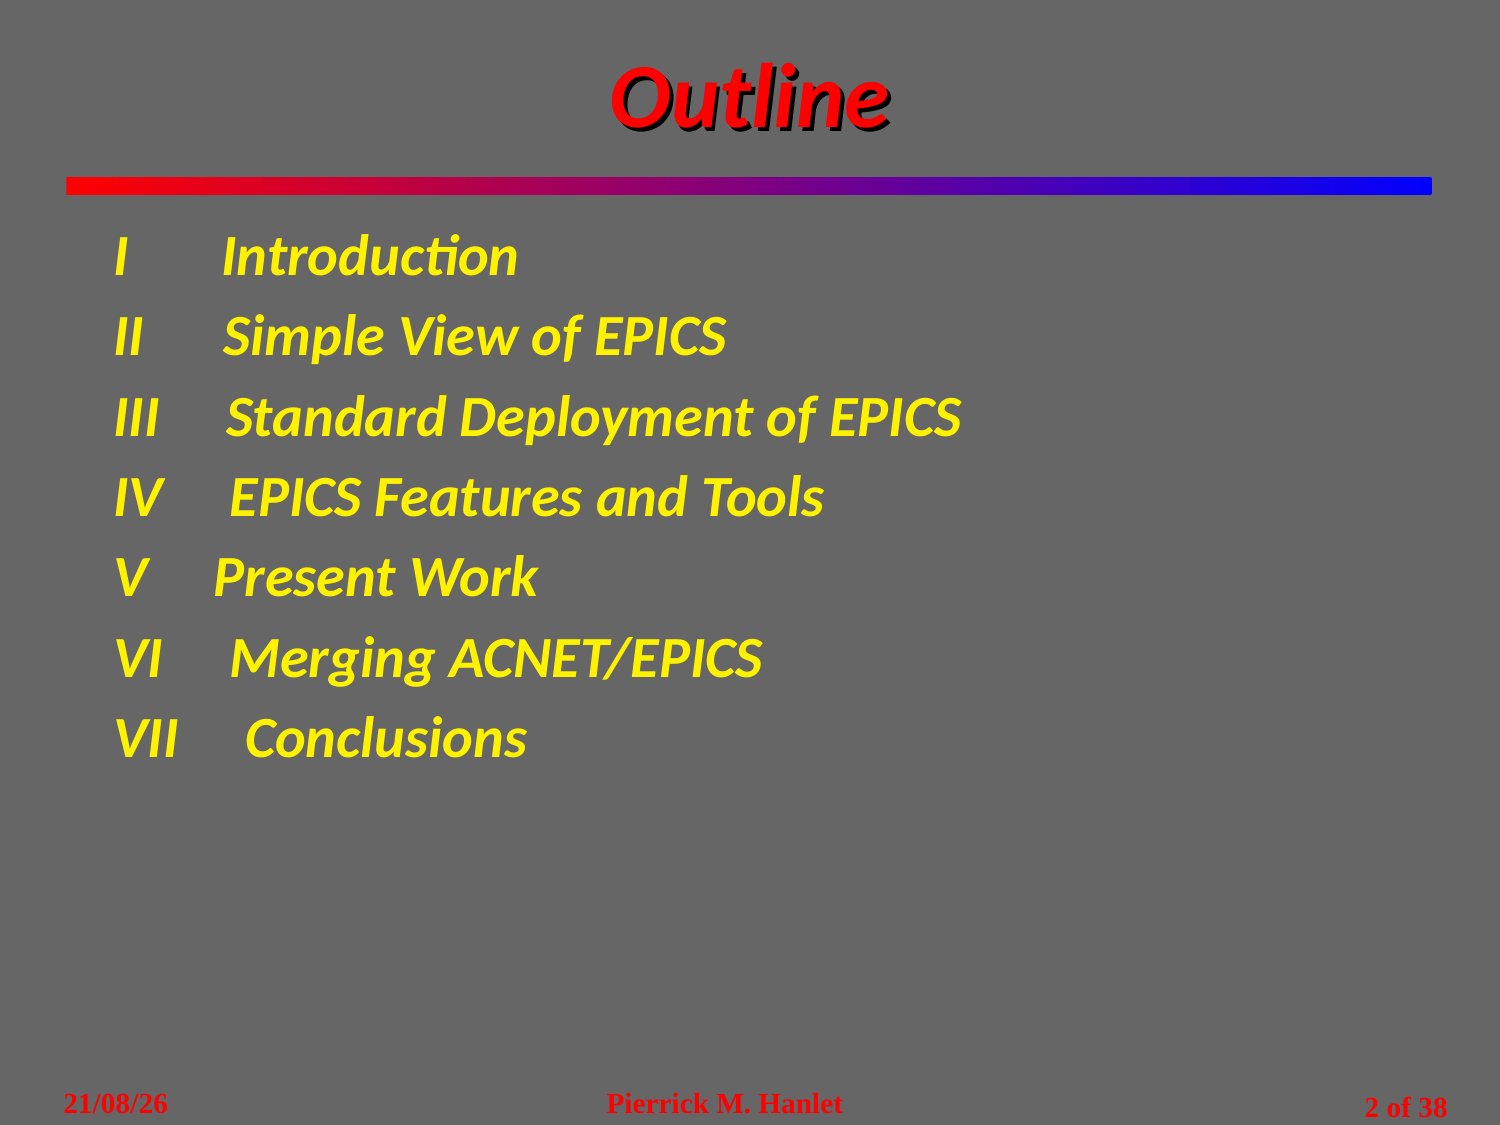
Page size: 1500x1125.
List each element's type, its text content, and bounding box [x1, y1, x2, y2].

title Outline [15, 16, 1486, 172]
list Introduction Simple View of EPICS Standard Deployment of EPICS EPICS Features and Tools Present Work Merging ACNET/EPICS Conclusions [68, 209, 1442, 1044]
